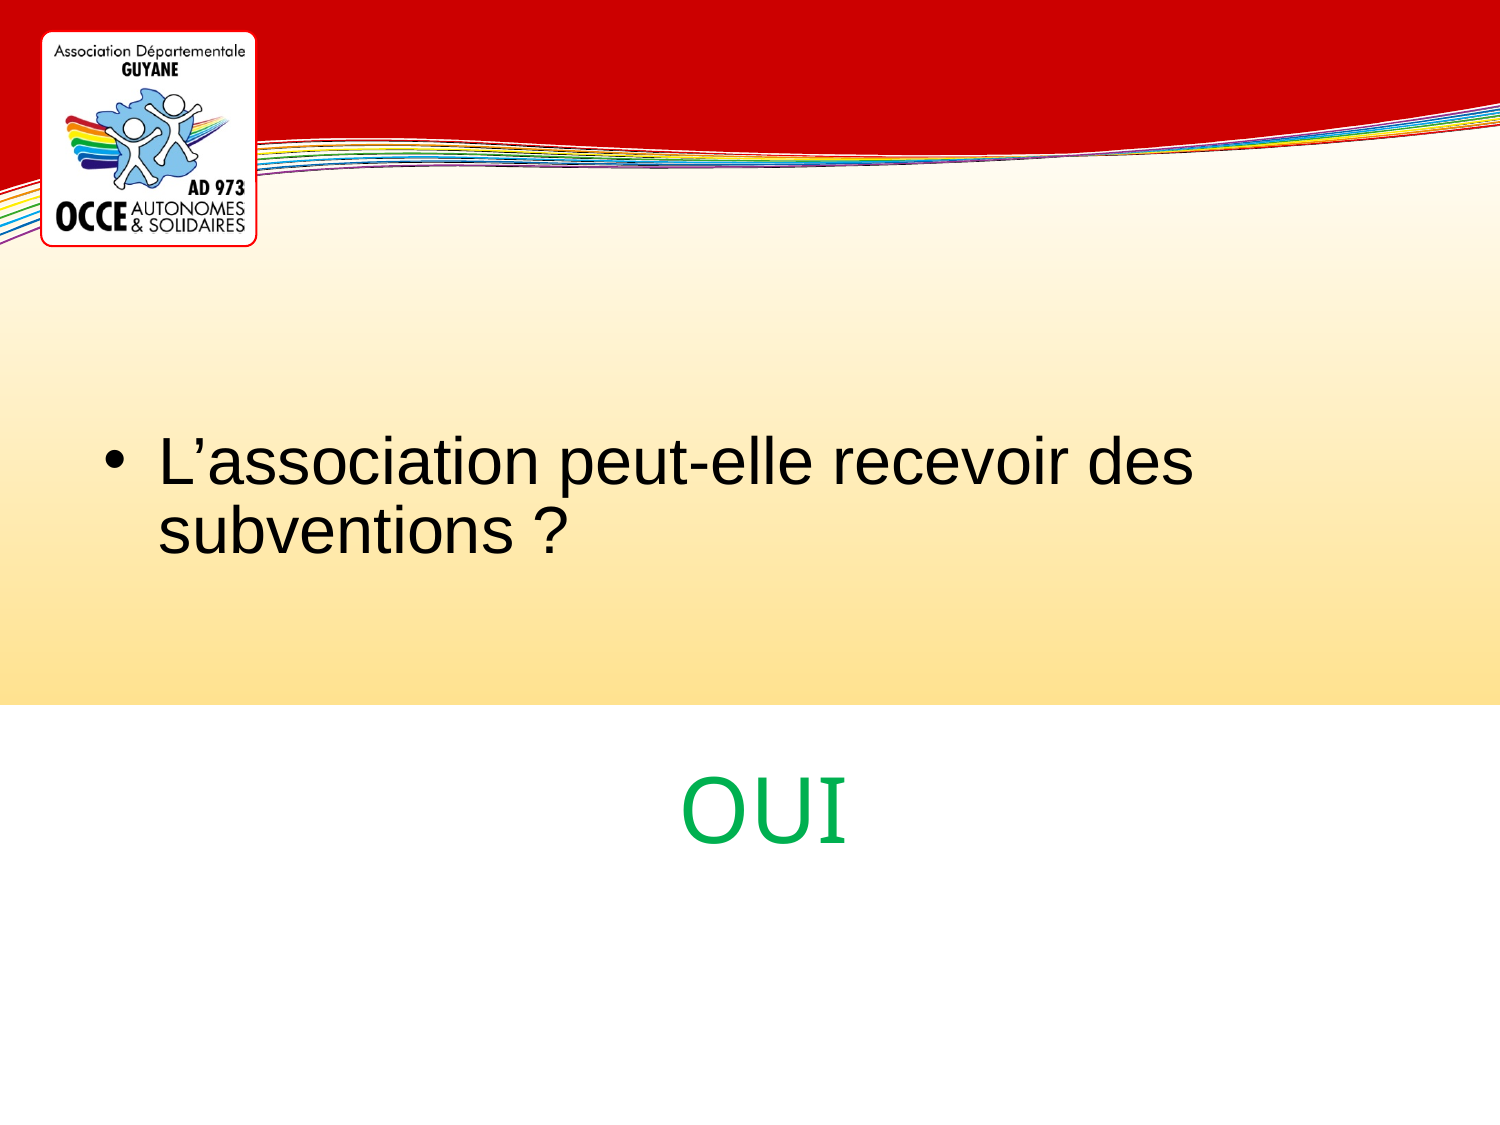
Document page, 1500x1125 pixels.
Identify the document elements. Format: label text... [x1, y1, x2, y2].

picture [54, 44, 245, 234]
list L’association peut-elle recevoir des subventions ? OUI [88, 420, 1439, 1024]
